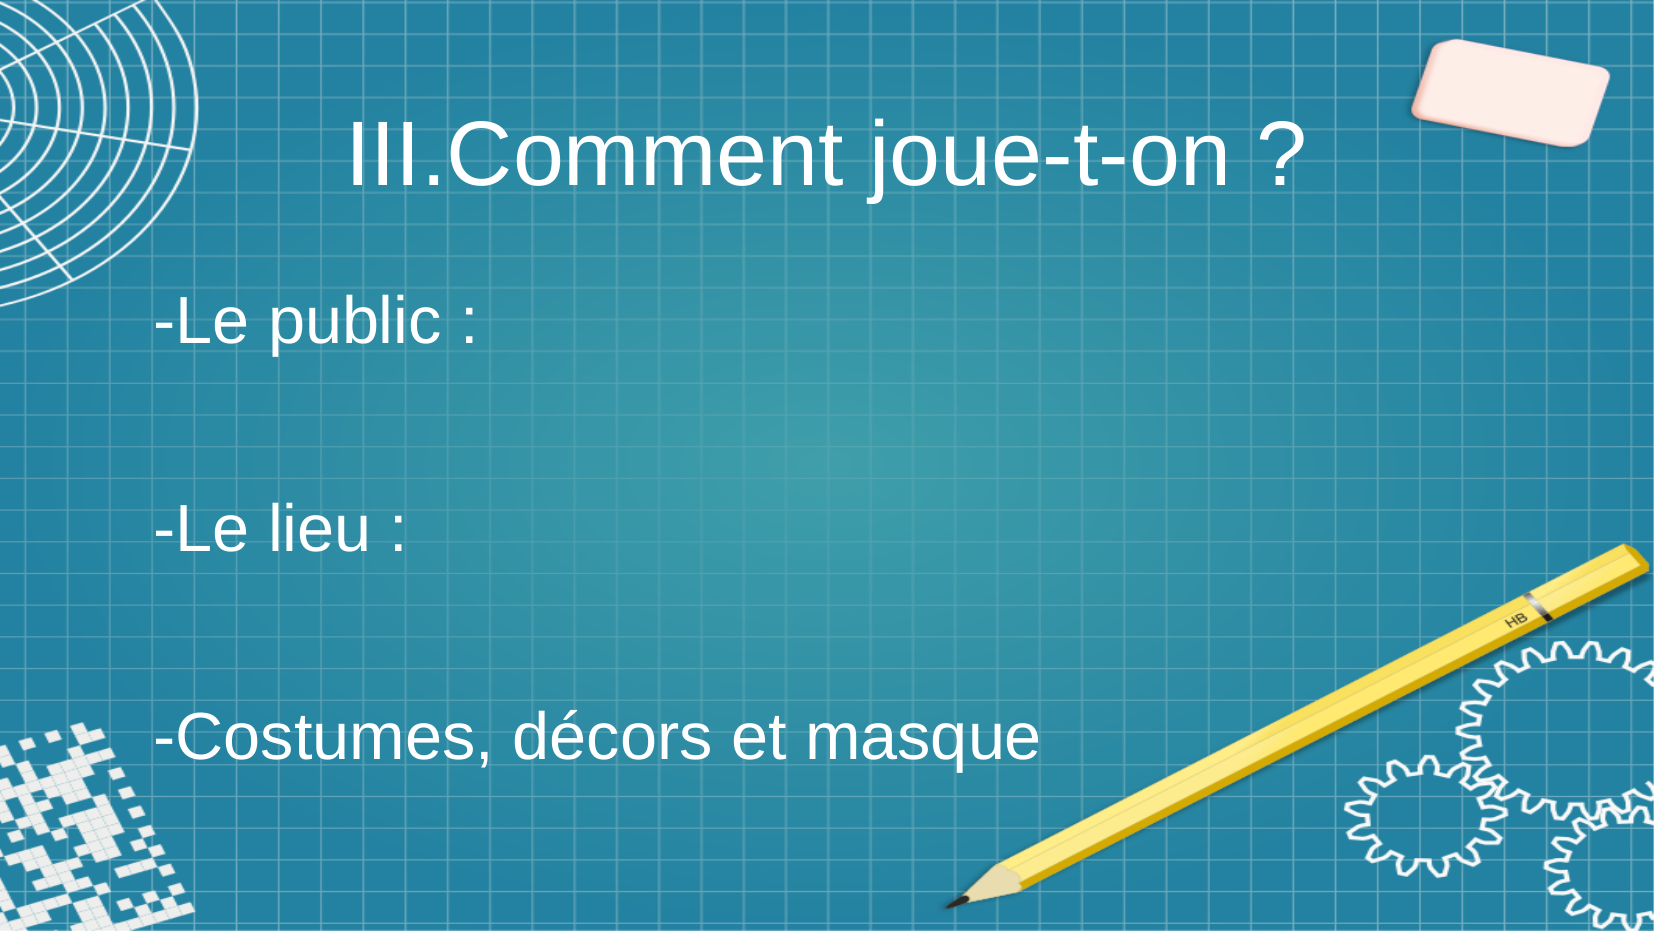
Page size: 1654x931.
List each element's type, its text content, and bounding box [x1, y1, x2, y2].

list -Le public : -Le lieu : -Costumes, décors et masque [82, 282, 1571, 931]
picture [0, 0, 1654, 931]
title III.Comment joue-t-on ? [82, 47, 1571, 260]
